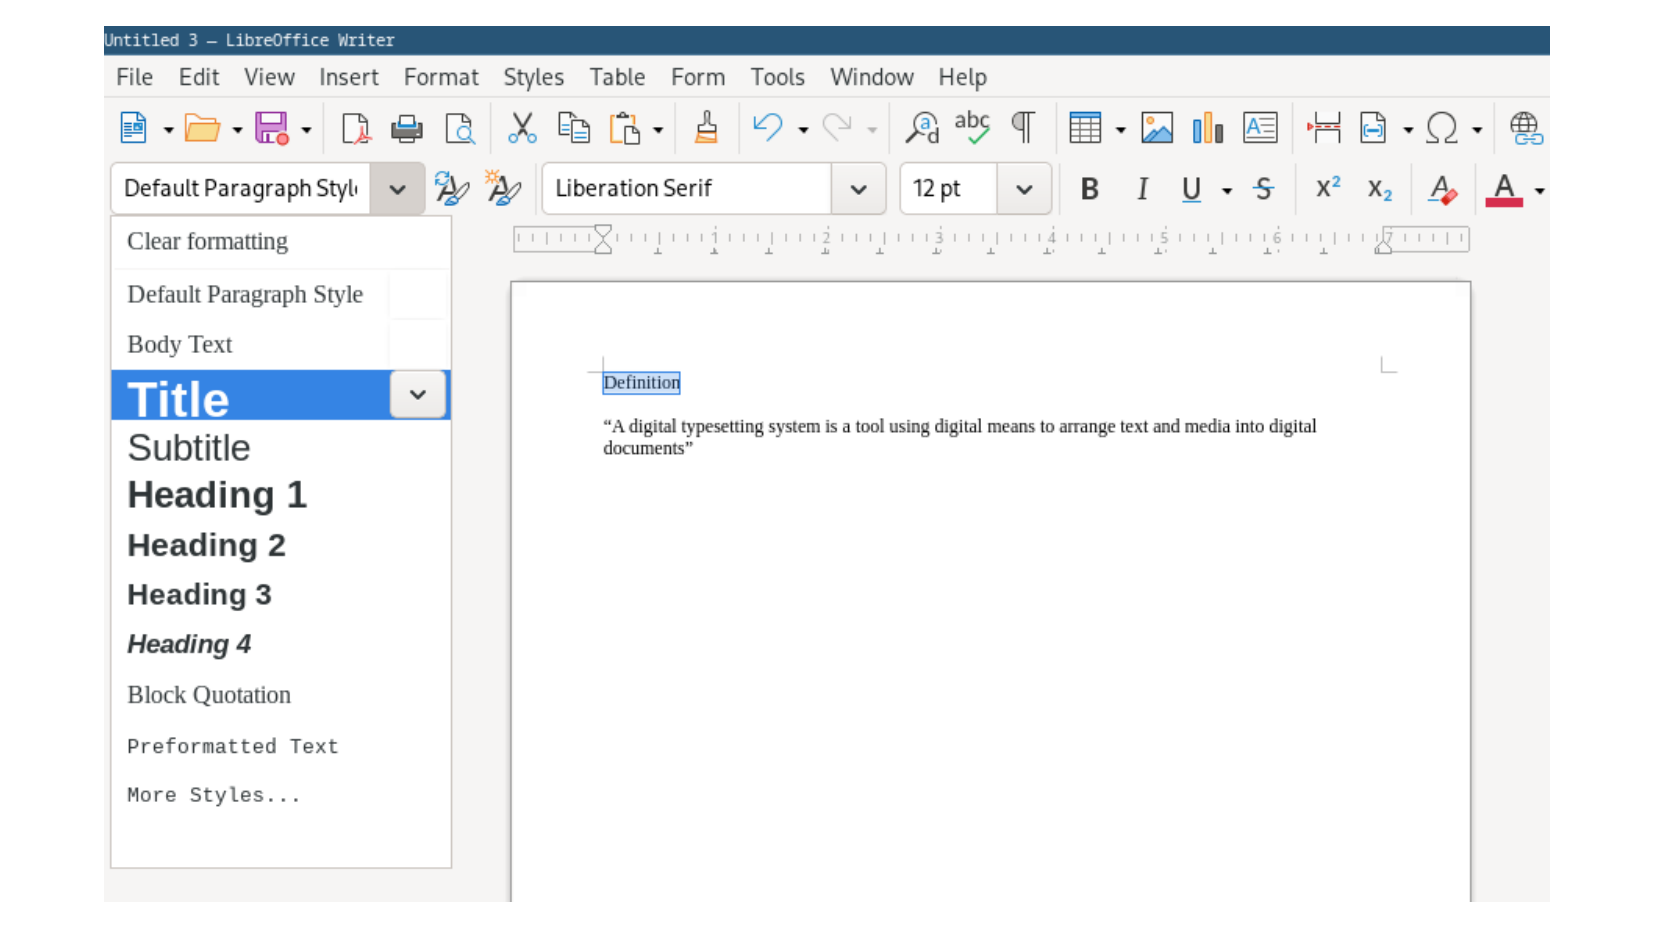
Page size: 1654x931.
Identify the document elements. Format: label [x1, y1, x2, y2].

picture [104, 26, 1550, 902]
